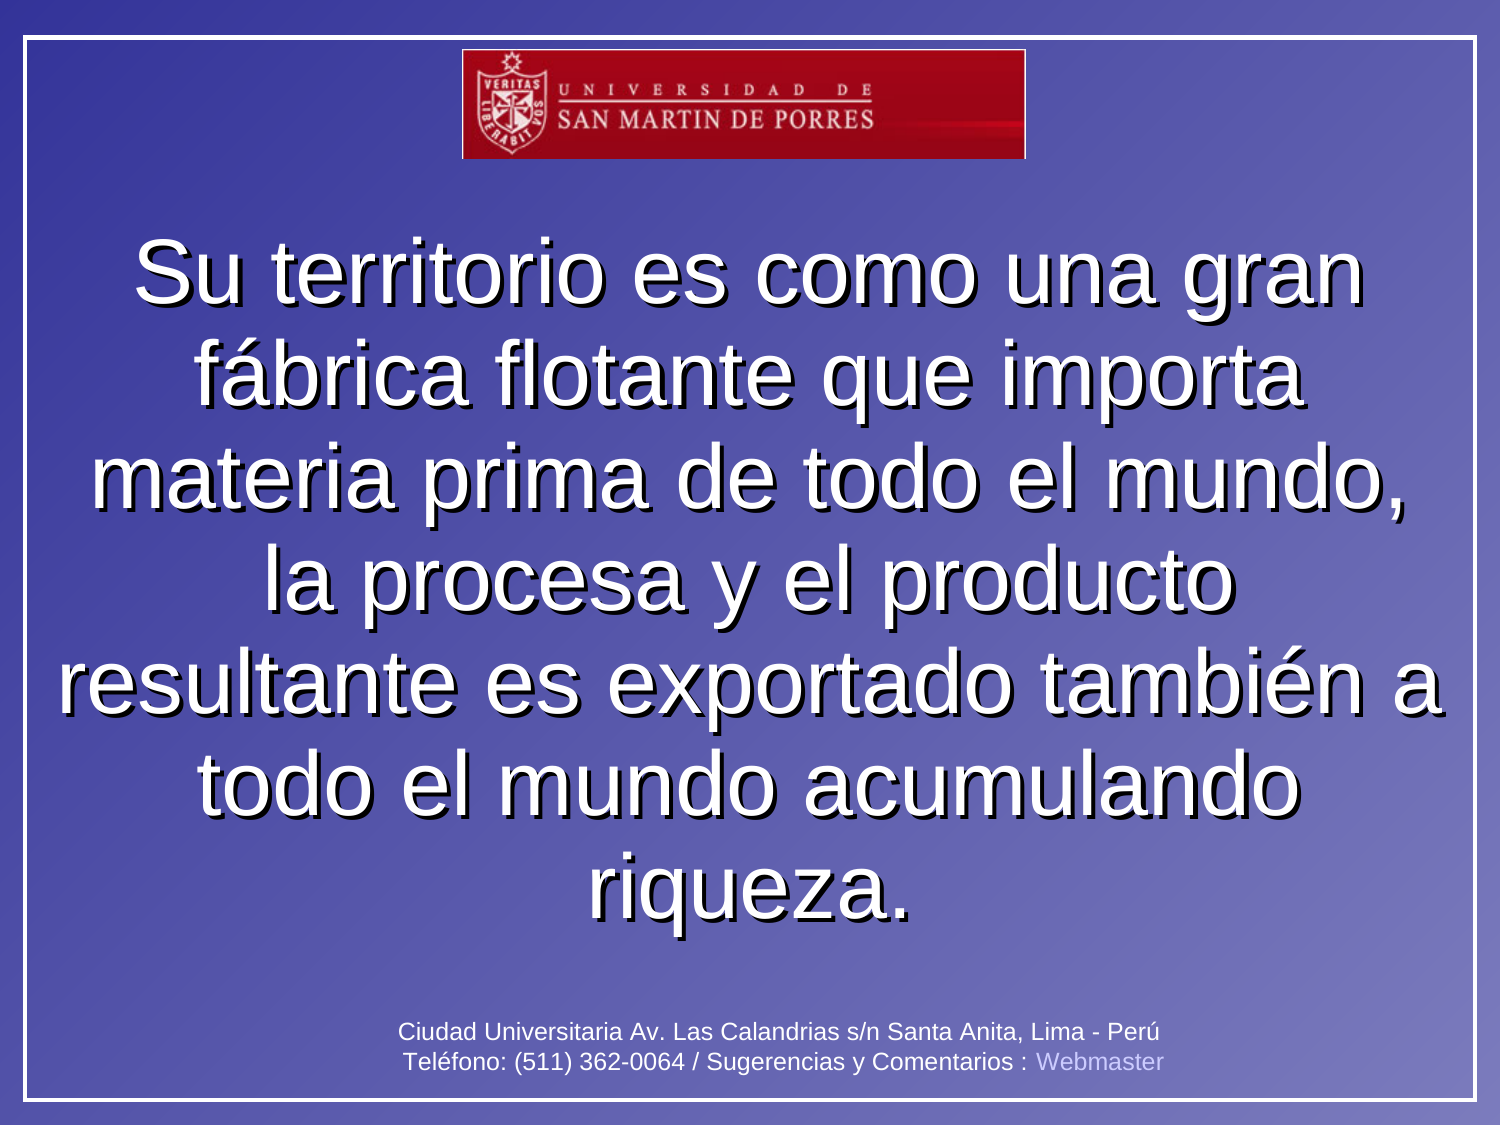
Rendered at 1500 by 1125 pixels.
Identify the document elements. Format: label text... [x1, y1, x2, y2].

picture [462, 49, 1026, 159]
title Su territorio es como una gran fábrica flotante que importa materia prima de todo el mundo, la procesa y el producto resultante es exportado también a todo el mundo acumulando riqueza. [37, 212, 1463, 998]
